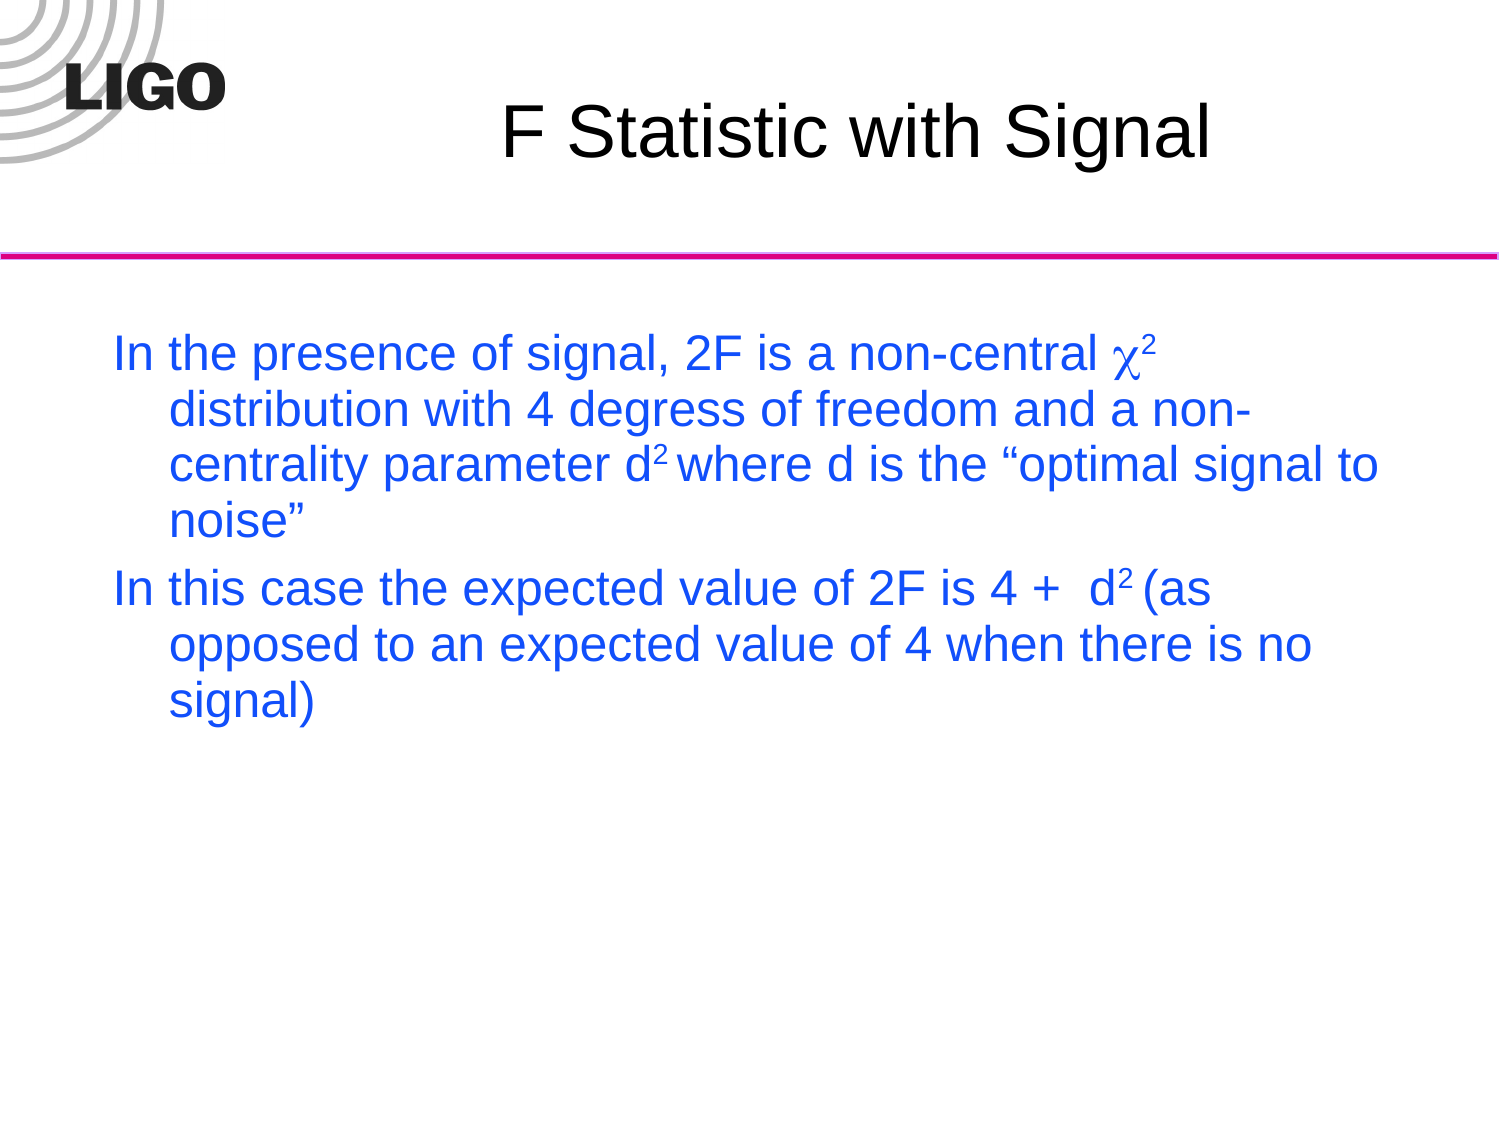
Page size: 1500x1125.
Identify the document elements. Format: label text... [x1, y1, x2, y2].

list In the presence of signal, 2F is a non-central 2 distribution with 4 degress of freedom and a non-centrality parameter d2 where d is the “optimal signal to noise” In this case the expected value of 2F is 4 + d2 (as opposed to an expected value of 4 when there is no signal) [112, 324, 1388, 1001]
title F Statistic with Signal [262, 37, 1450, 225]
